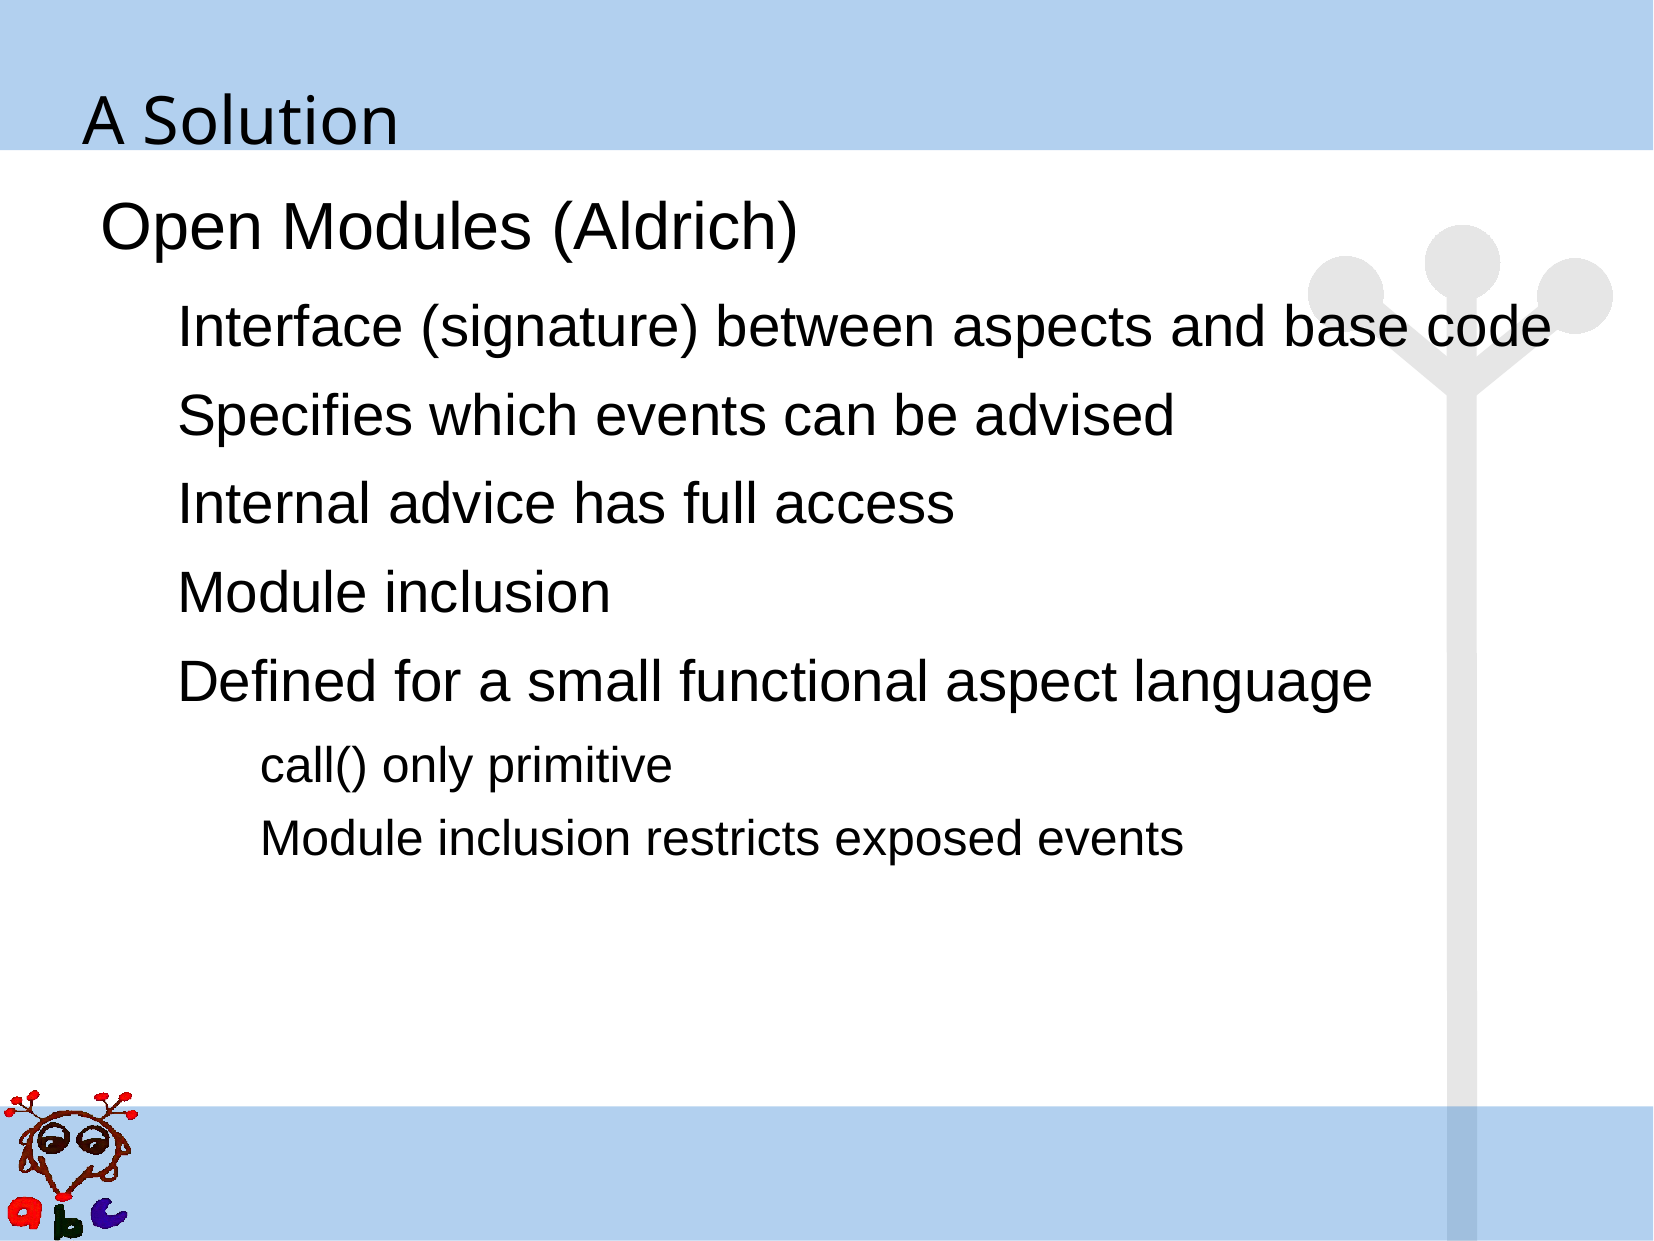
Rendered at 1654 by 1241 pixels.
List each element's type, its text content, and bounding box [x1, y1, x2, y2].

list Open Modules (Aldrich) Interface (signature) between aspects and base code Specifies which events can be advised Internal advice has full access Module inclusion Defined for a small functional aspect language call() only primitive Module inclusion restricts exposed events [82, 189, 1571, 1053]
title A Solution [82, 49, 1576, 188]
picture [0, 1088, 139, 1241]
